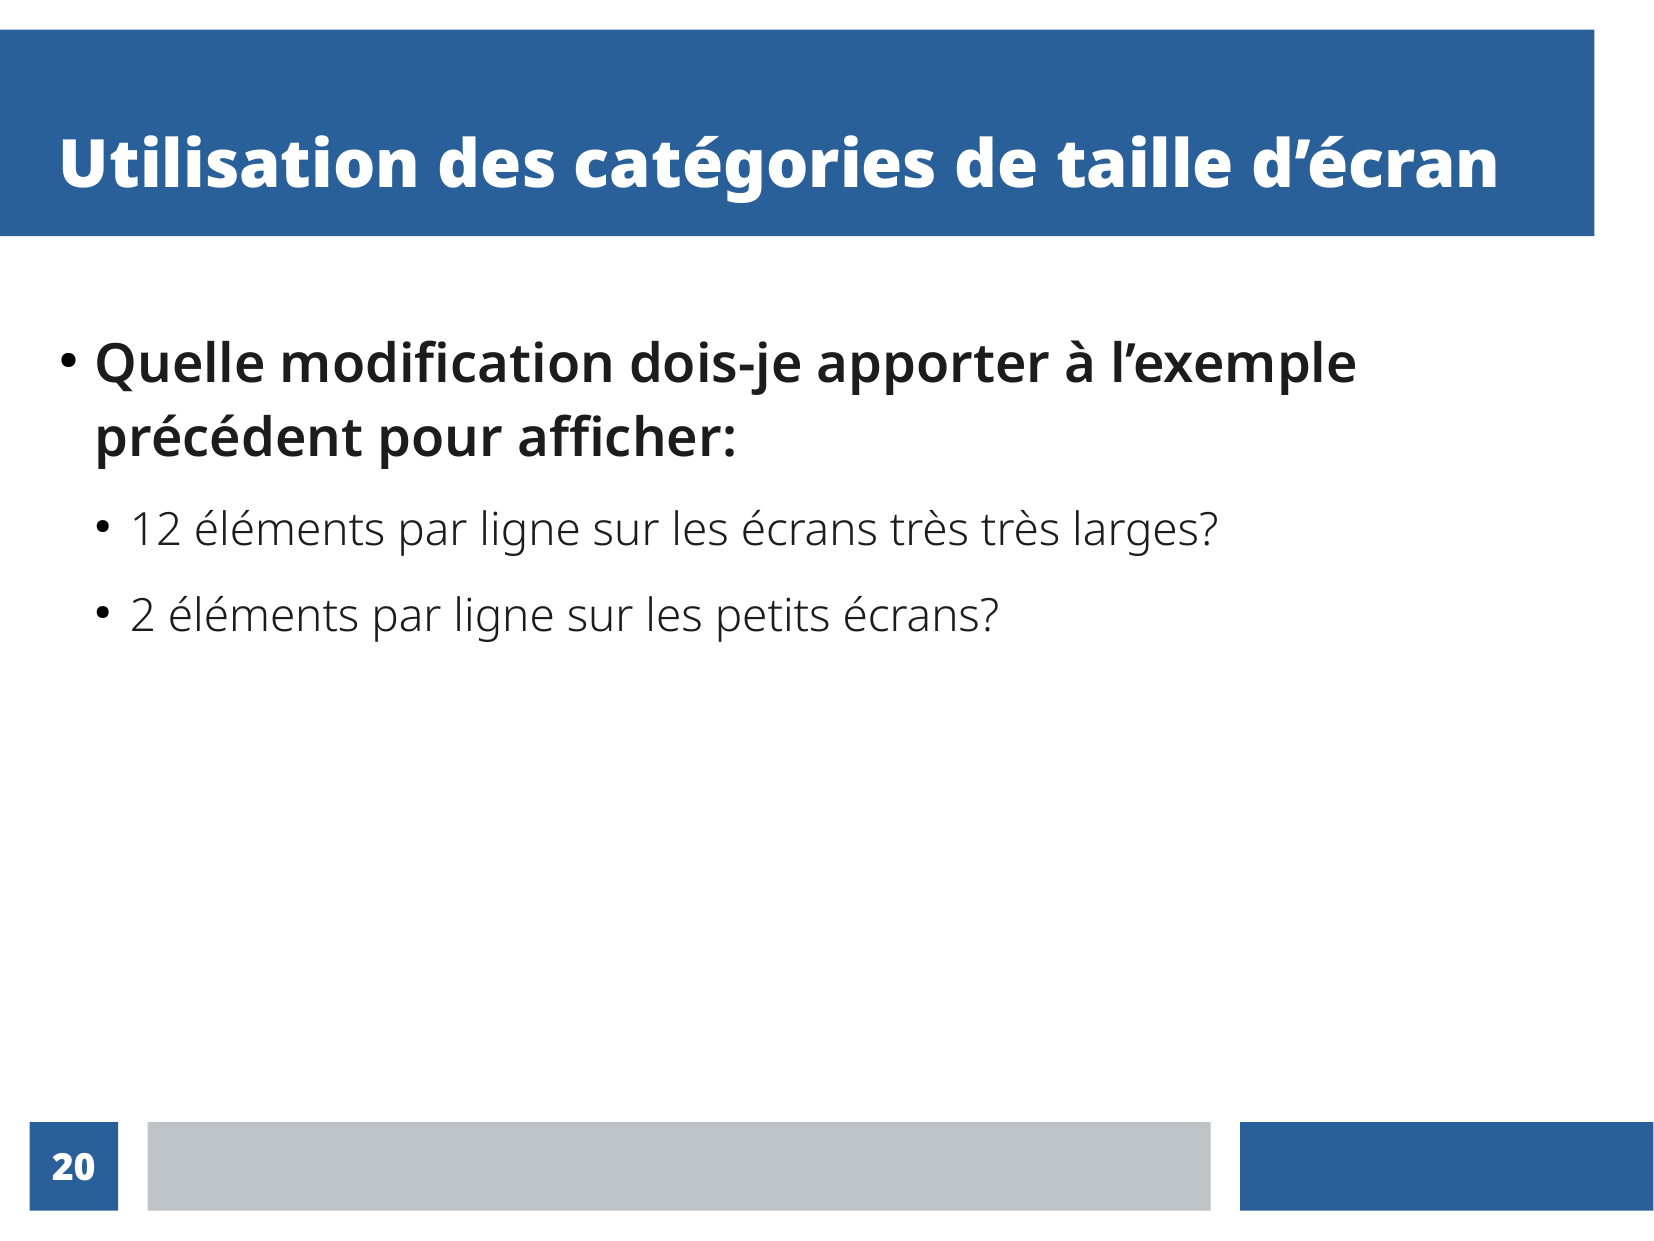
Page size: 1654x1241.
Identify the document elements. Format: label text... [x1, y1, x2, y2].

list Quelle modification dois-je apporter à l’exemple précédent pour afficher: 12 éléments par ligne sur les écrans très très larges? 2 éléments par ligne sur les petits écrans? [59, 324, 1565, 1093]
title Utilisation des catégories de taille d’écran [59, 59, 1595, 207]
